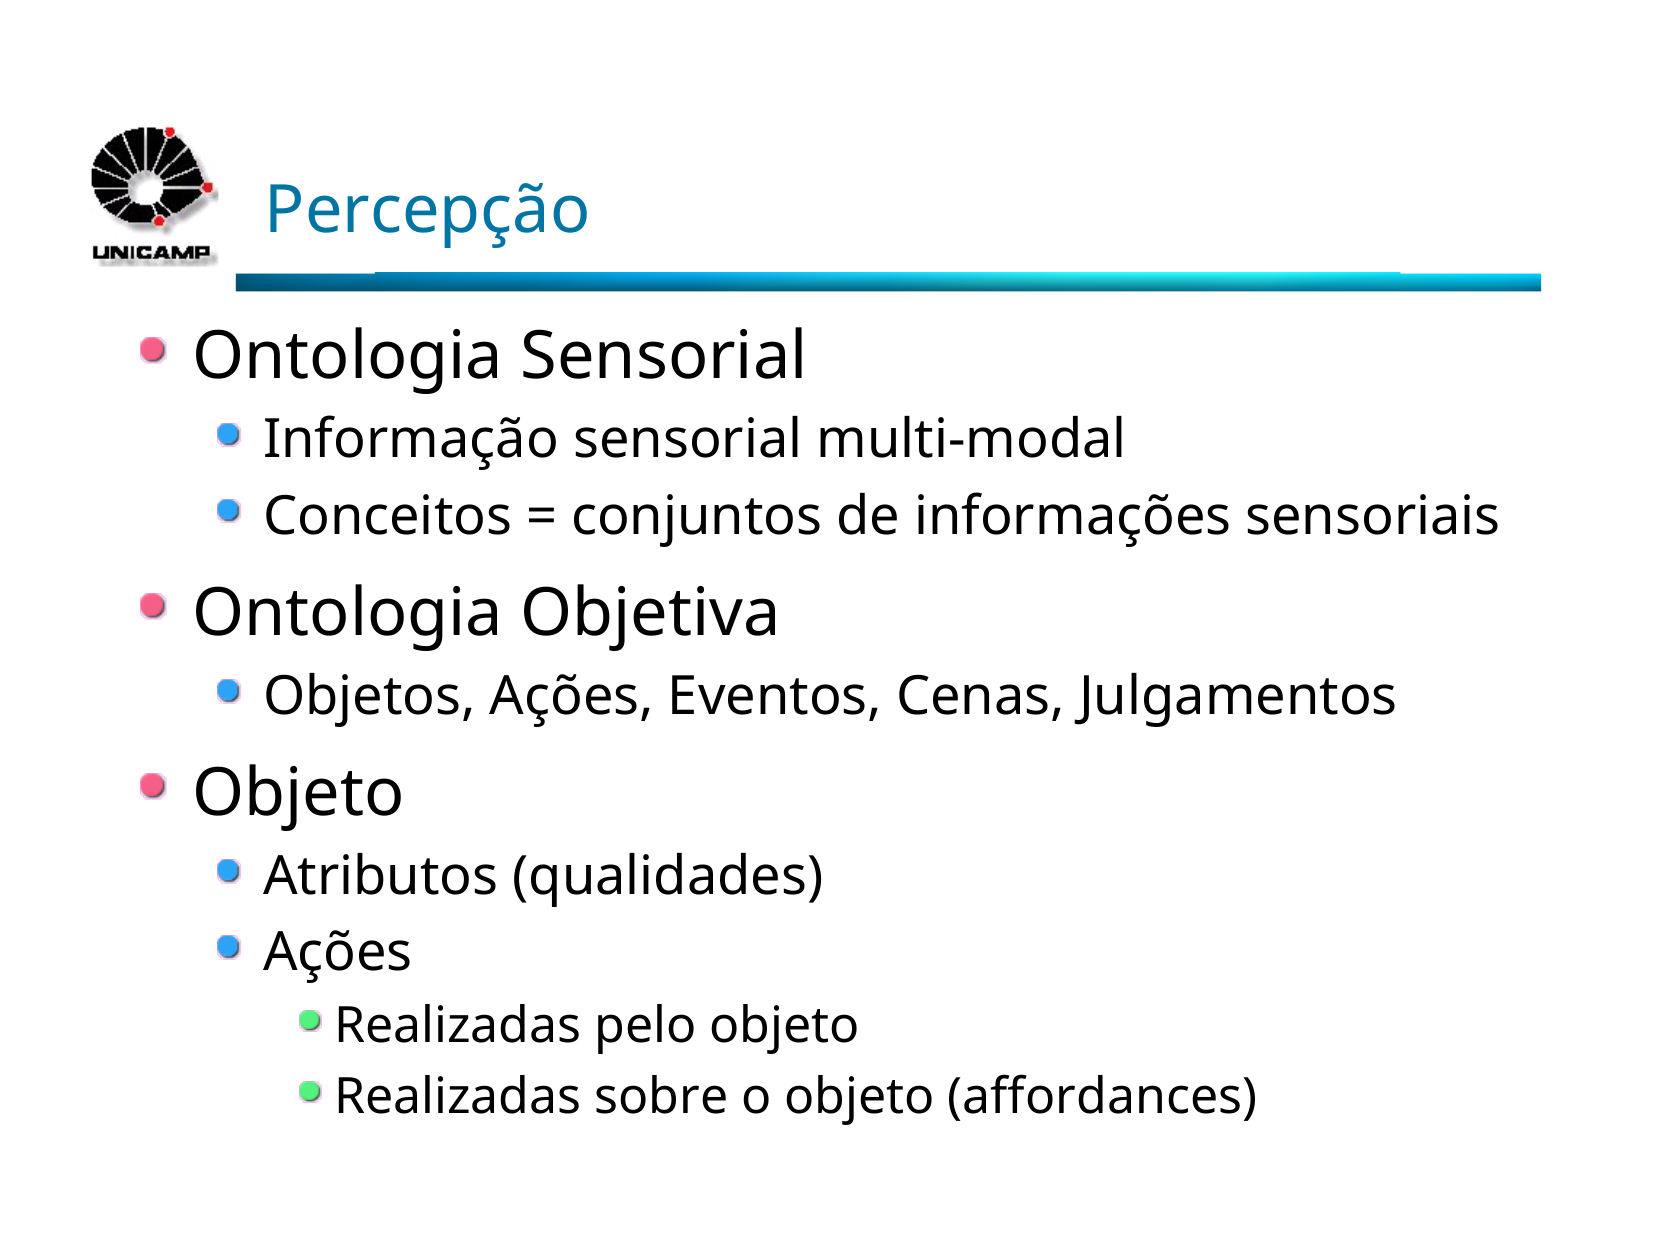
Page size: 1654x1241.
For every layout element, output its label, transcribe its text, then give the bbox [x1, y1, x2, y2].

title Percepção [264, 57, 1534, 250]
list Ontologia Sensorial Informação sensorial multi-modal Conceitos = conjuntos de informações sensoriais Ontologia Objetiva Objetos, Ações, Eventos, Cenas, Julgamentos Objeto Atributos (qualidades) Ações Realizadas pelo objeto Realizadas sobre o objeto (affordances) [121, 309, 1534, 1167]
picture [125, 272, 1654, 295]
